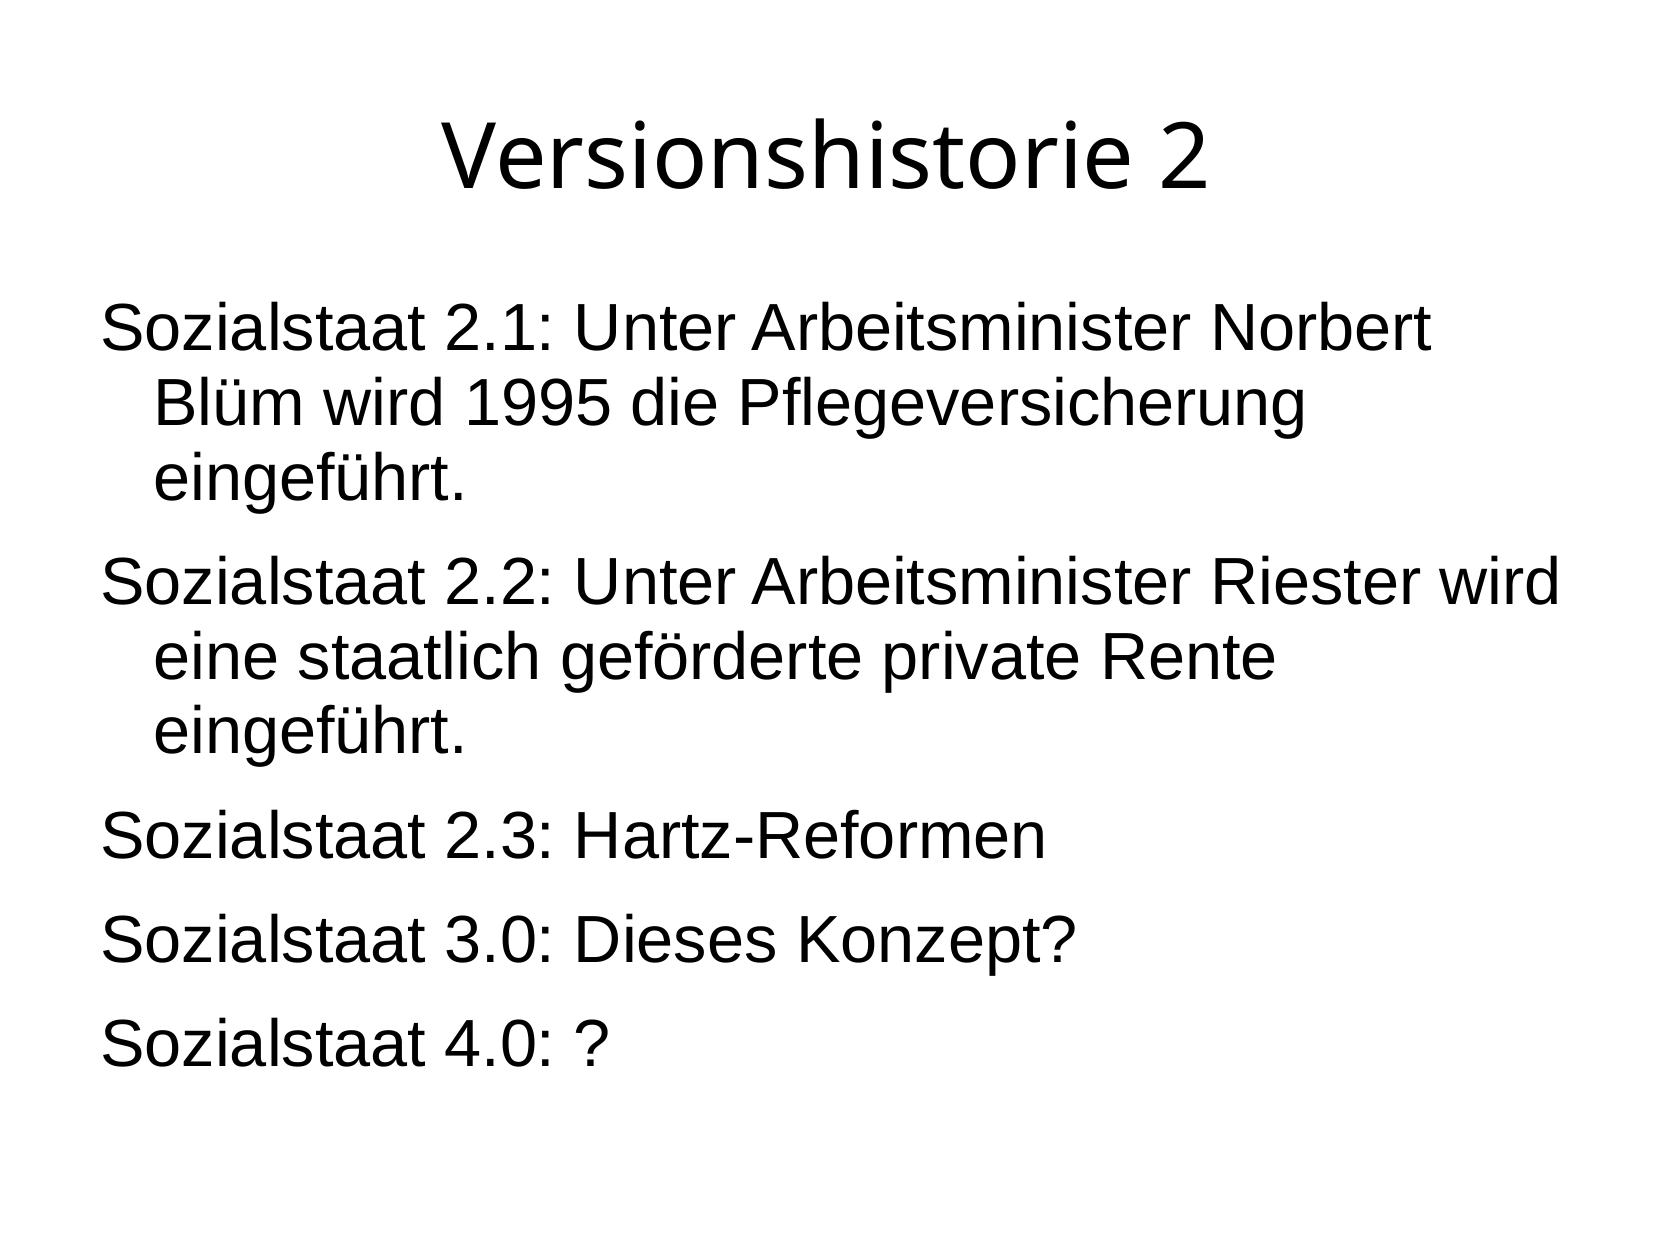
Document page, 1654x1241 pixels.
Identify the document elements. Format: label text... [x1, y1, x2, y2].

title Versionshistorie 2 [82, 49, 1571, 257]
list Sozialstaat 2.1: Unter Arbeitsminister Norbert Blüm wird 1995 die Pflegeversicherung eingeführt. Sozialstaat 2.2: Unter Arbeitsminister Riester wird eine staatlich geförderte private Rente eingeführt. Sozialstaat 2.3: Hartz-Reformen Sozialstaat 3.0: Dieses Konzept? Sozialstaat 4.0: ? [82, 290, 1571, 1094]
